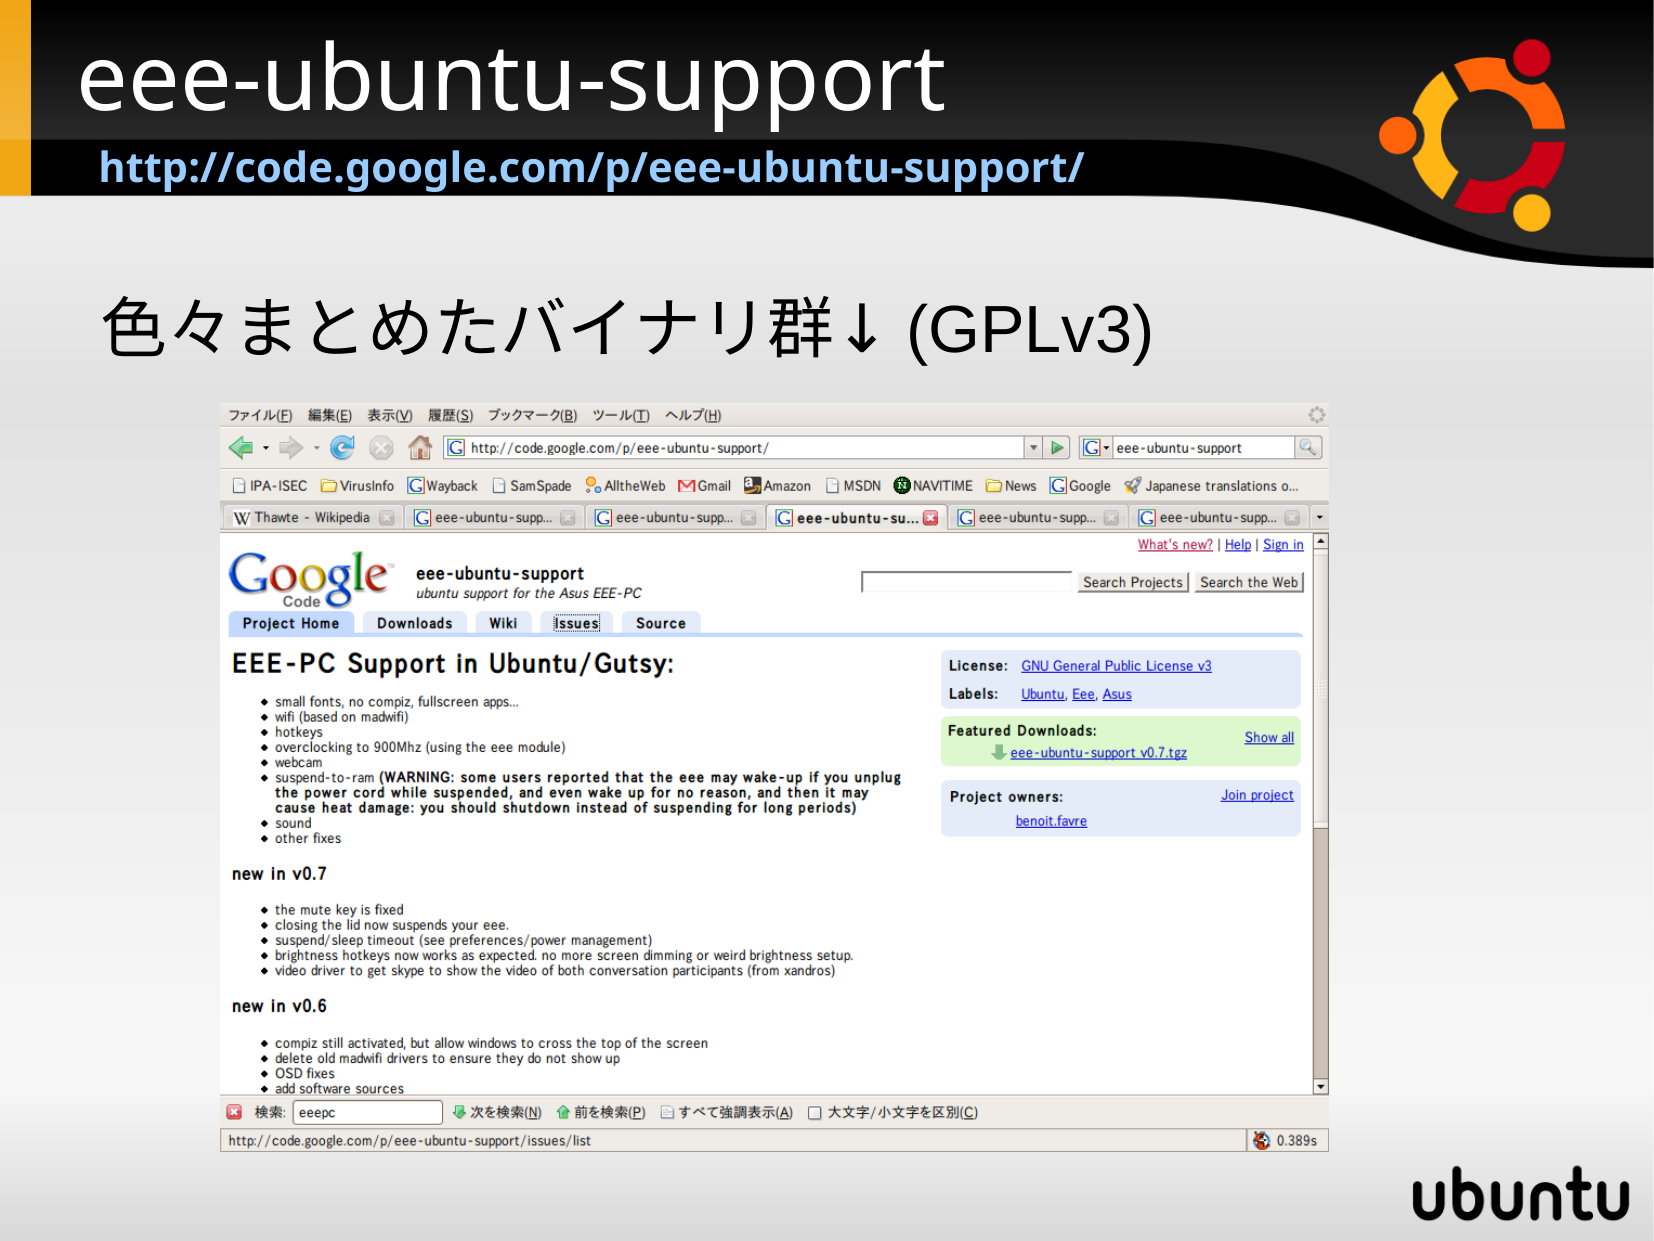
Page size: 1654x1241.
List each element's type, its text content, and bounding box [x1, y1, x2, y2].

title eee-ubuntu-support http://code.google.com/p/eee-ubuntu-support/ [76, 0, 1565, 208]
list 色々まとめたバイナリ群↓(GPLv3) [82, 290, 1571, 1109]
picture [0, 0, 1654, 1241]
